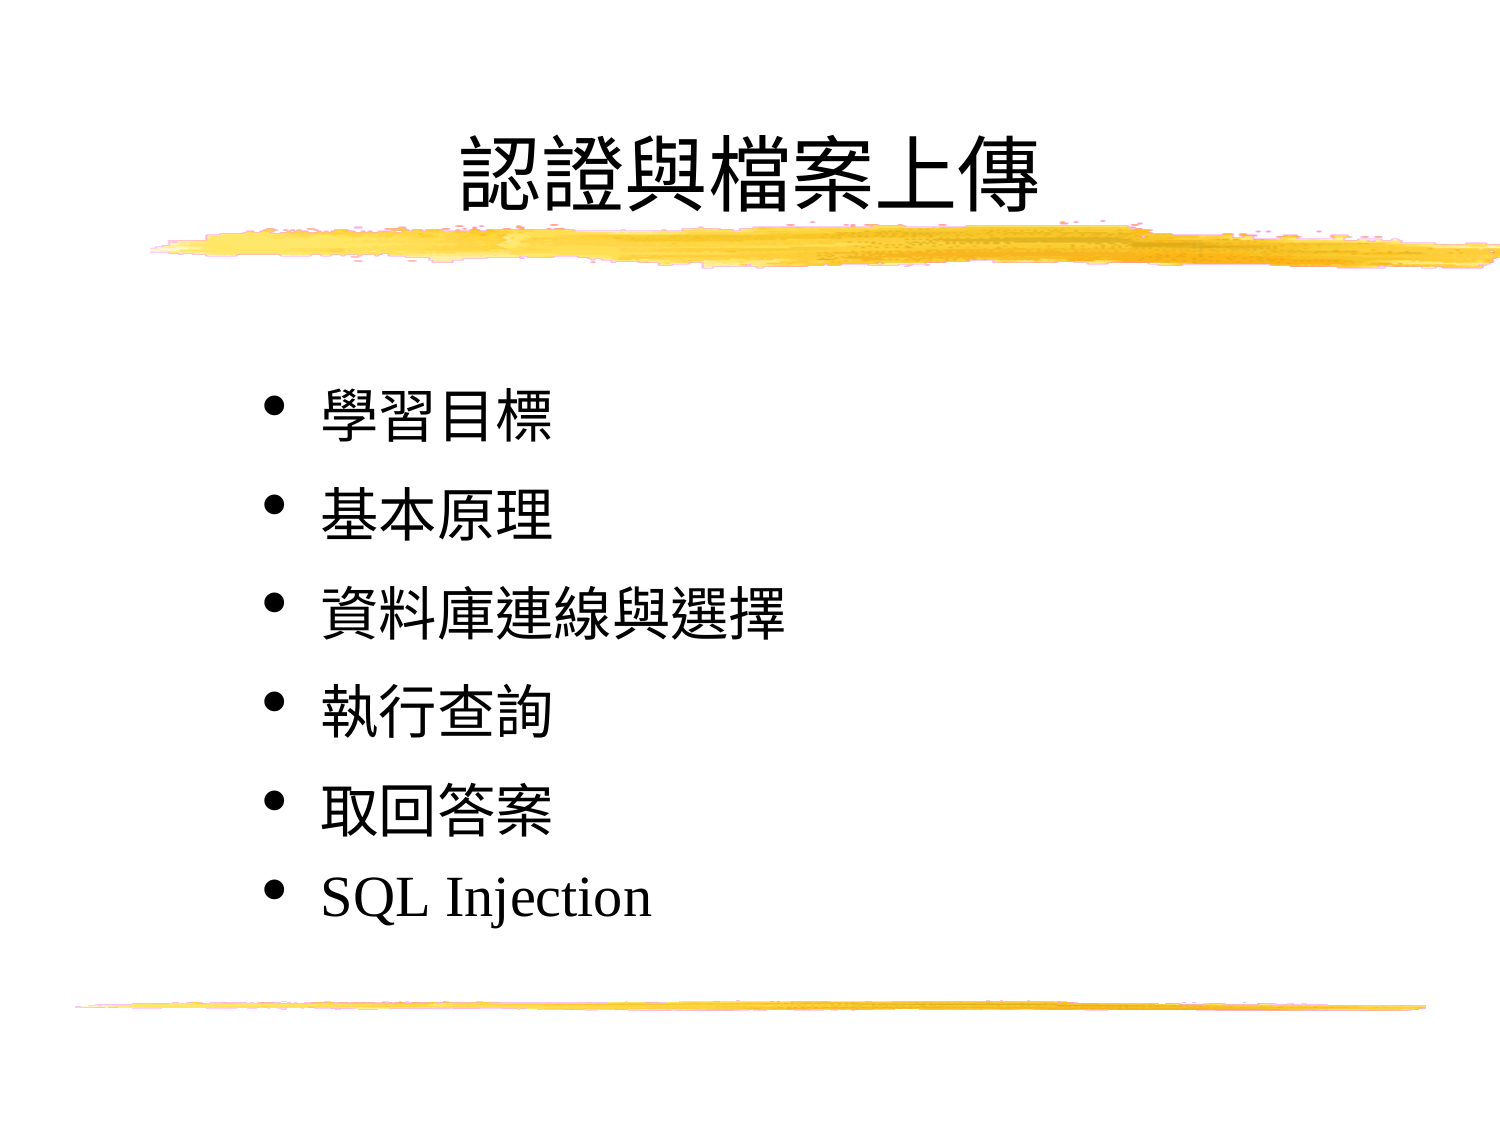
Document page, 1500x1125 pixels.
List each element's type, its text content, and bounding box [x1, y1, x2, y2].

picture [75, 999, 1426, 1013]
picture [150, 215, 1500, 279]
title 認證與檔案上傳 [112, 49, 1388, 238]
list 學習目標 基本原理 資料庫連線與選擇 執行查詢 取回答案 SQL Injection [249, 362, 1363, 888]
